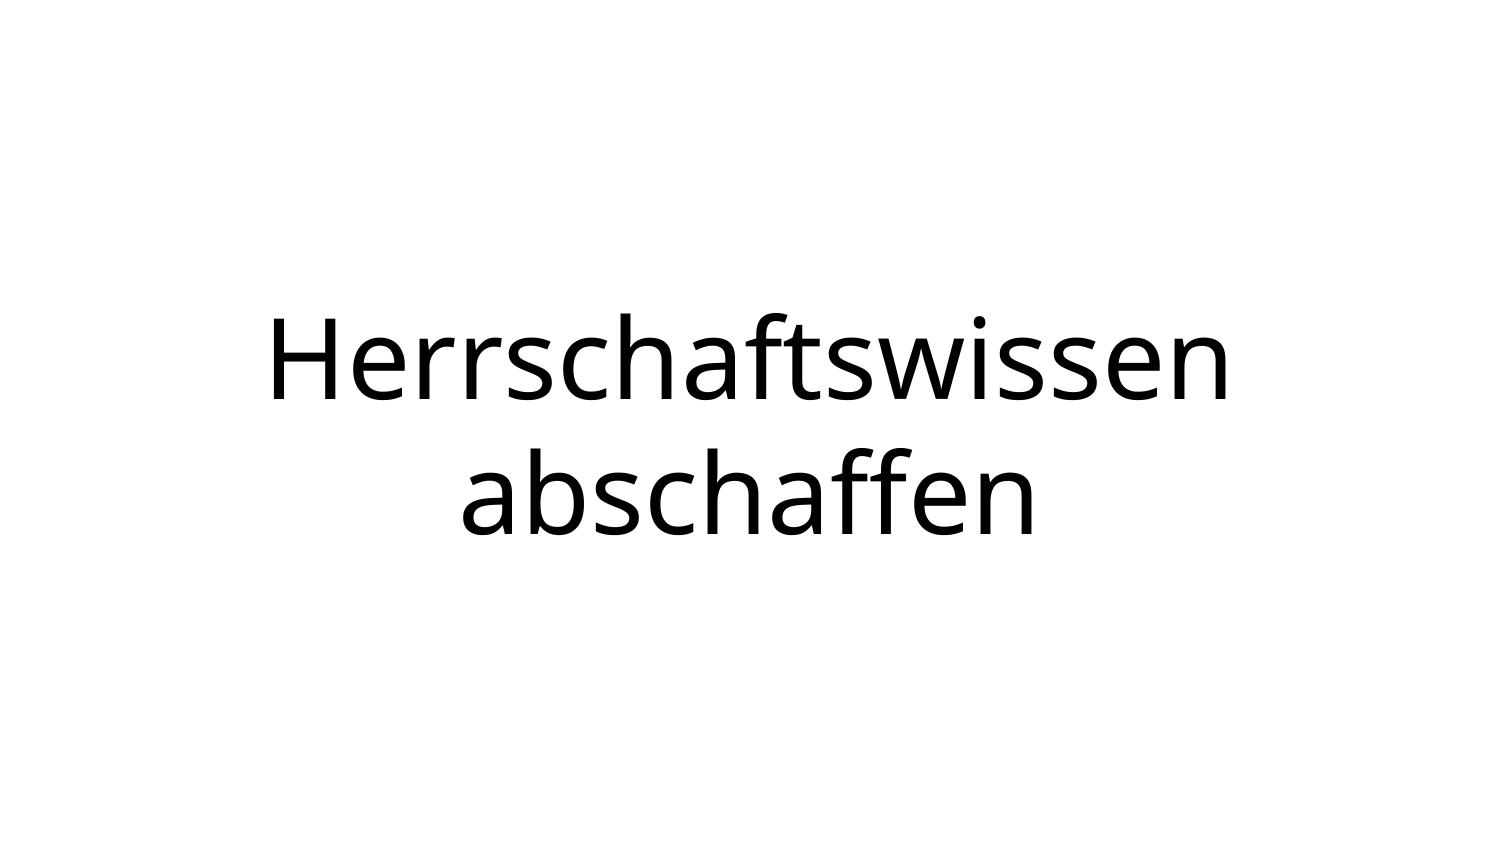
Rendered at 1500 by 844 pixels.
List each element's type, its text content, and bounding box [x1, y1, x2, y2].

title Herrschaftswissen abschaffen [112, 331, 1388, 513]
